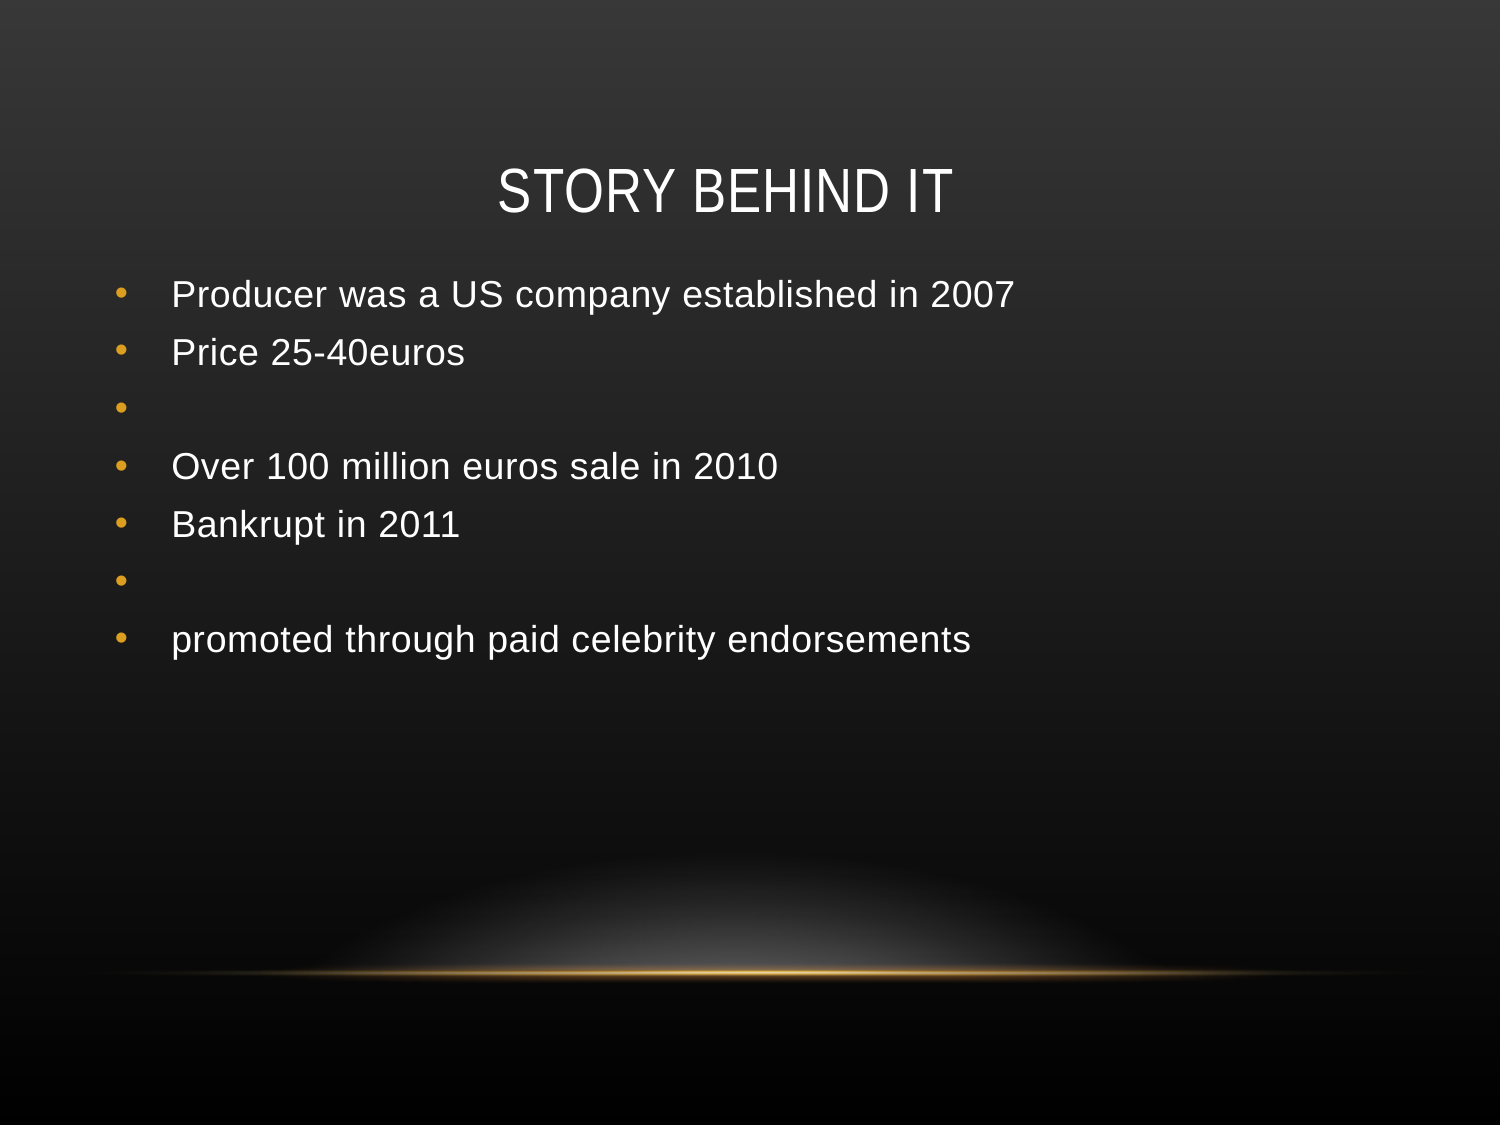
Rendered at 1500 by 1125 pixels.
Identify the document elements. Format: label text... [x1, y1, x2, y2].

title Story behind it [99, 45, 1400, 233]
list Producer was a US company established in 2007 Price 25-40euros Over 100 million euros sale in 2010 Bankrupt in 2011 promoted through paid celebrity endorsements [99, 262, 1400, 938]
